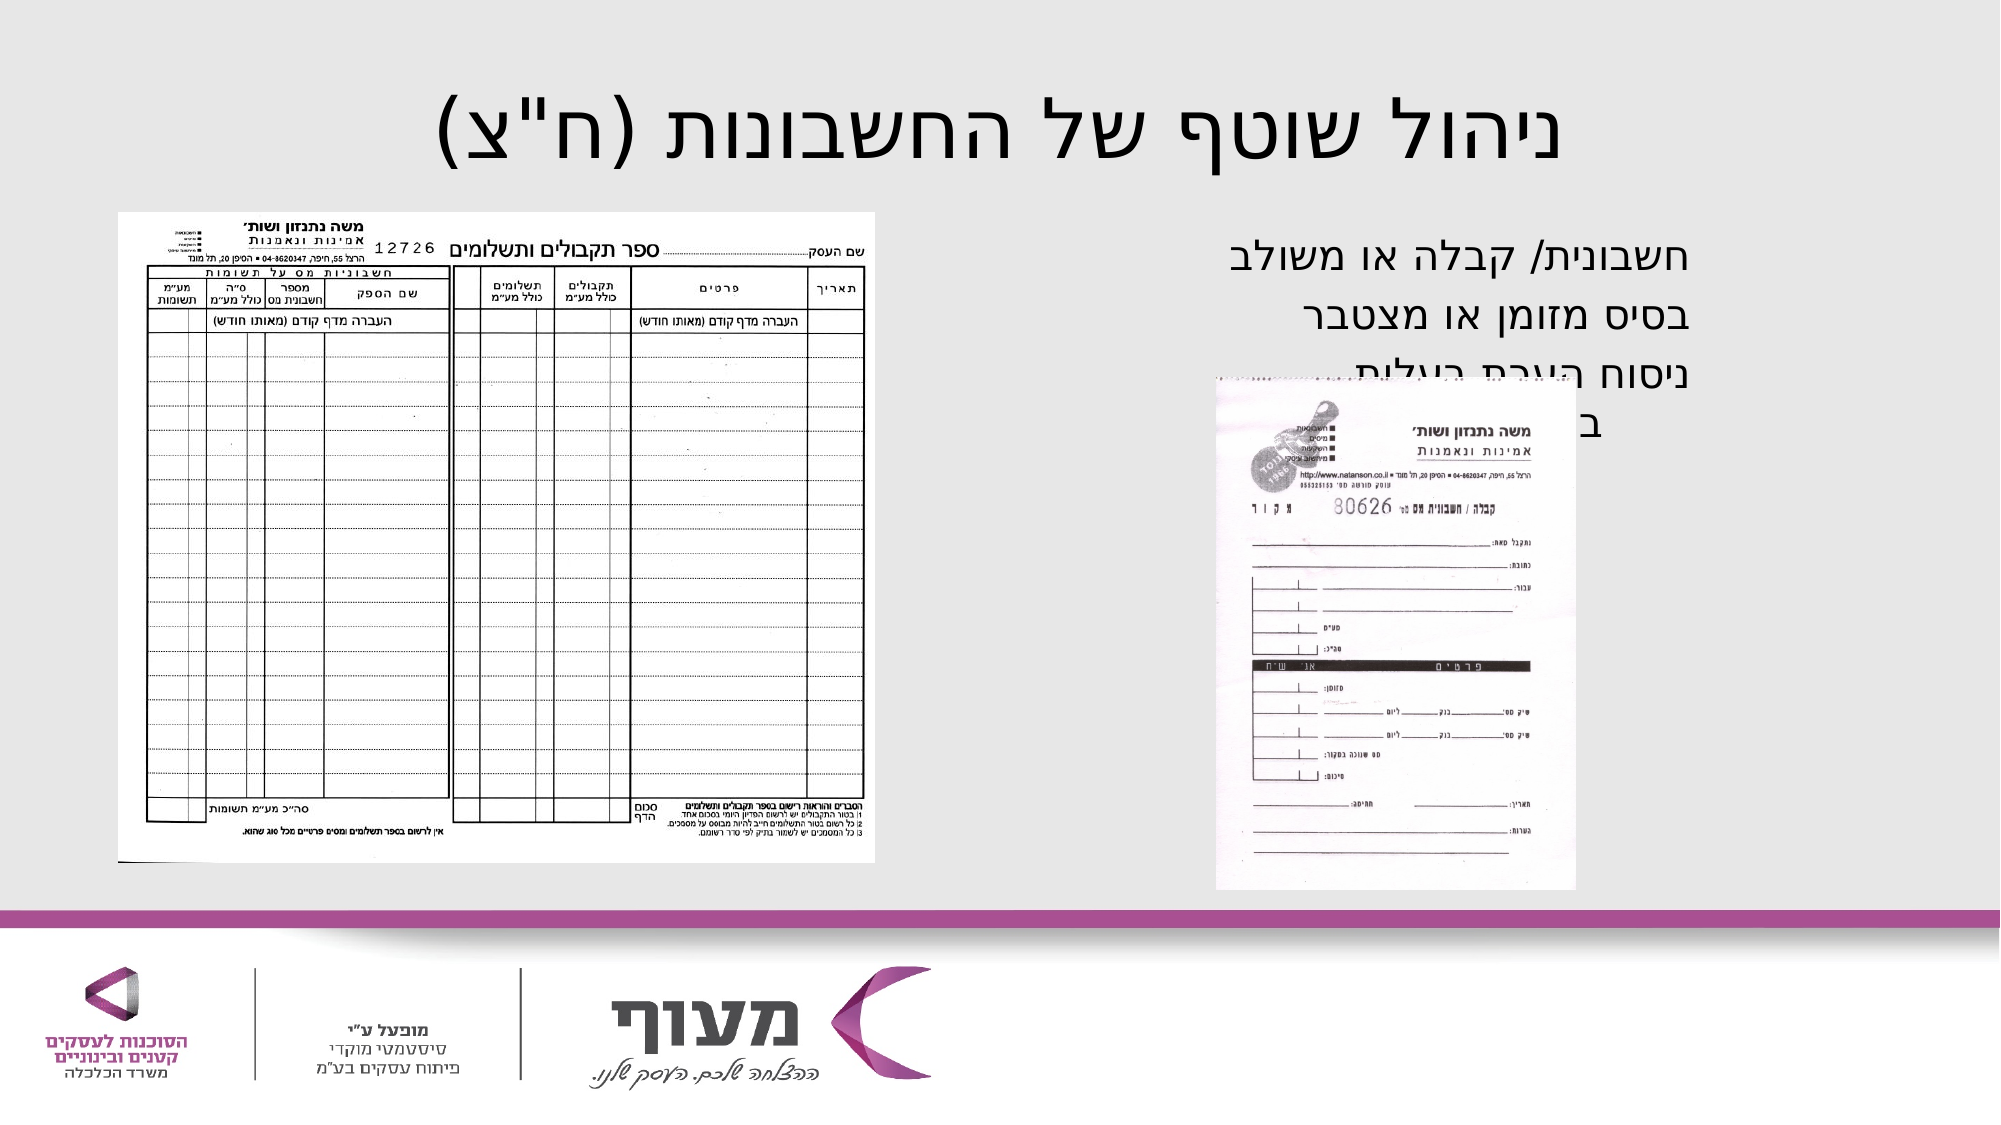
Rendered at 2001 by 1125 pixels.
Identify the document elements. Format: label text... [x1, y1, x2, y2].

text_box חשבונית/ קבלה או משולב בסיס מזומן או מצטבר ניסוח הערת בעלות בחשבונית [1192, 224, 1706, 437]
title ניהול שוטף של החשבונות (ח"צ) [362, 35, 1638, 225]
picture [0, 0, 2000, 1125]
